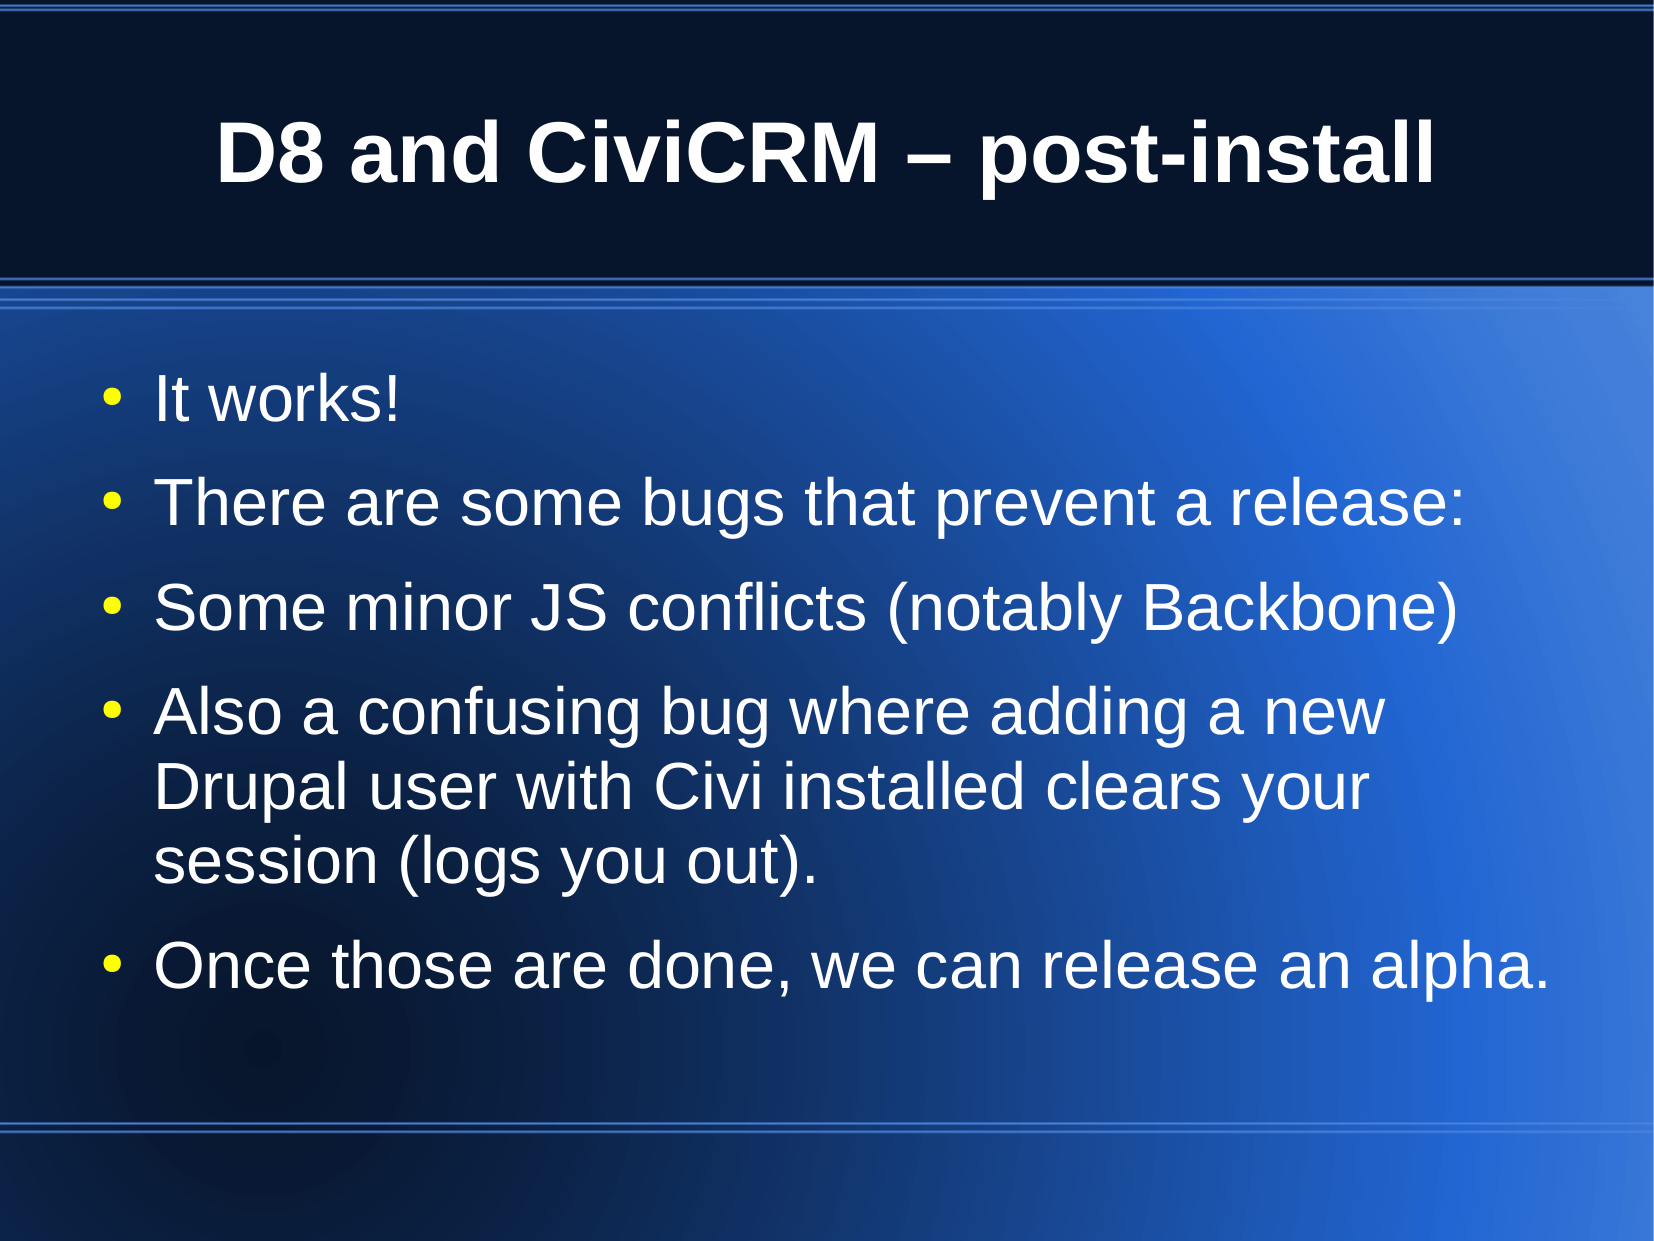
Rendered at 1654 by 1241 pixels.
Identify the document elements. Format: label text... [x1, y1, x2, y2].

list It works! There are some bugs that prevent a release: Some minor JS conflicts (notably Backbone) Also a confusing bug where adding a new Drupal user with Civi installed clears your session (logs you out). Once those are done, we can release an alpha. [82, 361, 1571, 1081]
picture [0, 0, 1654, 1241]
title D8 and CiviCRM – post-install [82, 49, 1571, 257]
